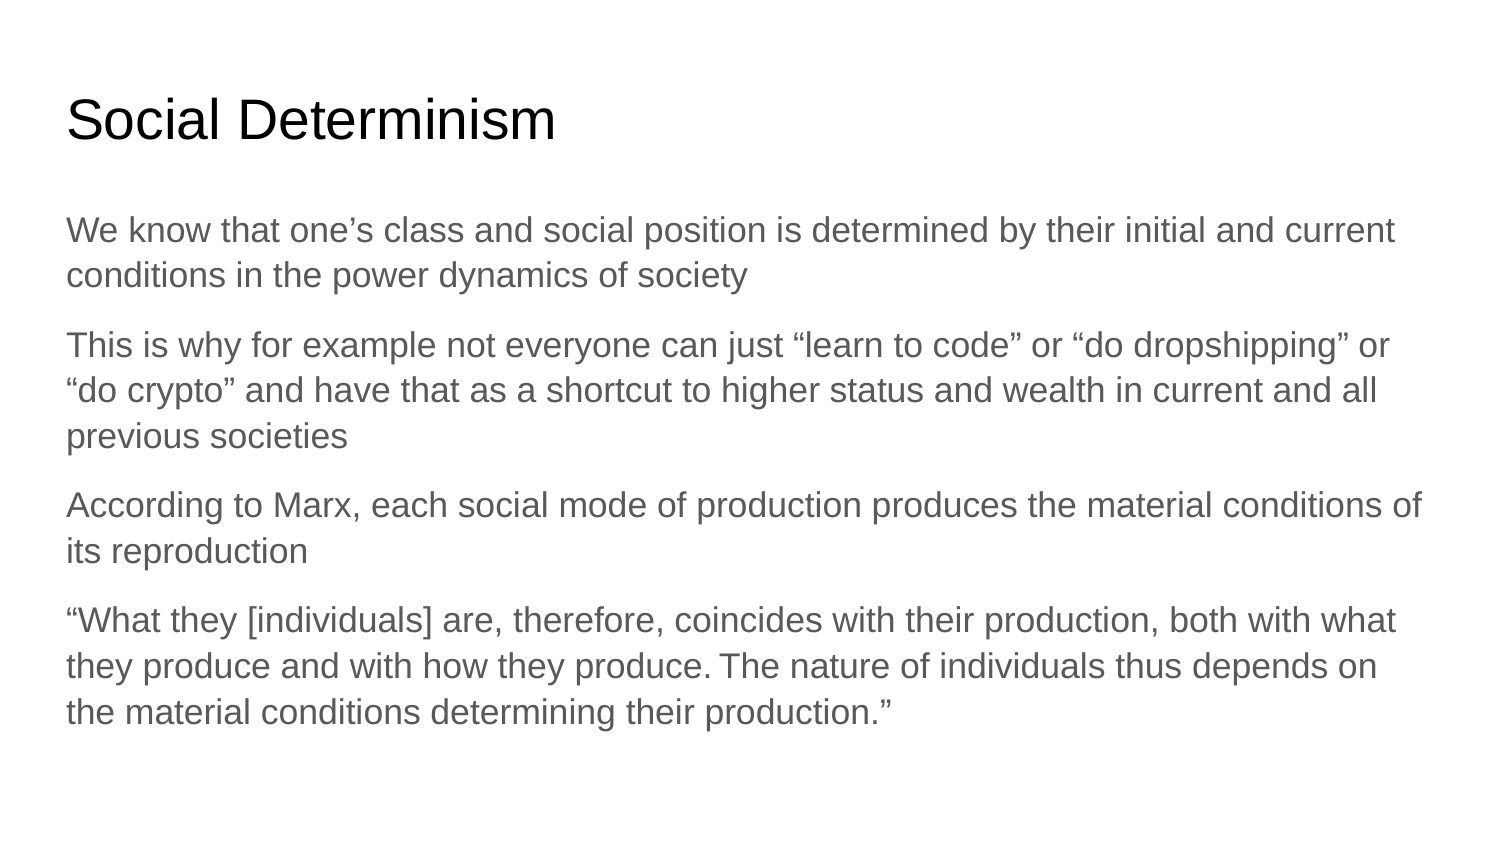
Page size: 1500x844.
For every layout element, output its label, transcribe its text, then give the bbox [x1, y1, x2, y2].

list We know that one’s class and social position is determined by their initial and current conditions in the power dynamics of society This is why for example not everyone can just “learn to code” or “do dropshipping” or “do crypto” and have that as a shortcut to higher status and wealth in current and all previous societies According to Marx, each social mode of production produces the material conditions of its reproduction “What they [individuals] are, therefore, coincides with their production, both with what they produce and with how they produce. The nature of individuals thus depends on the material conditions determining their production.” [51, 189, 1449, 750]
title Social Determinism [51, 72, 1449, 167]
